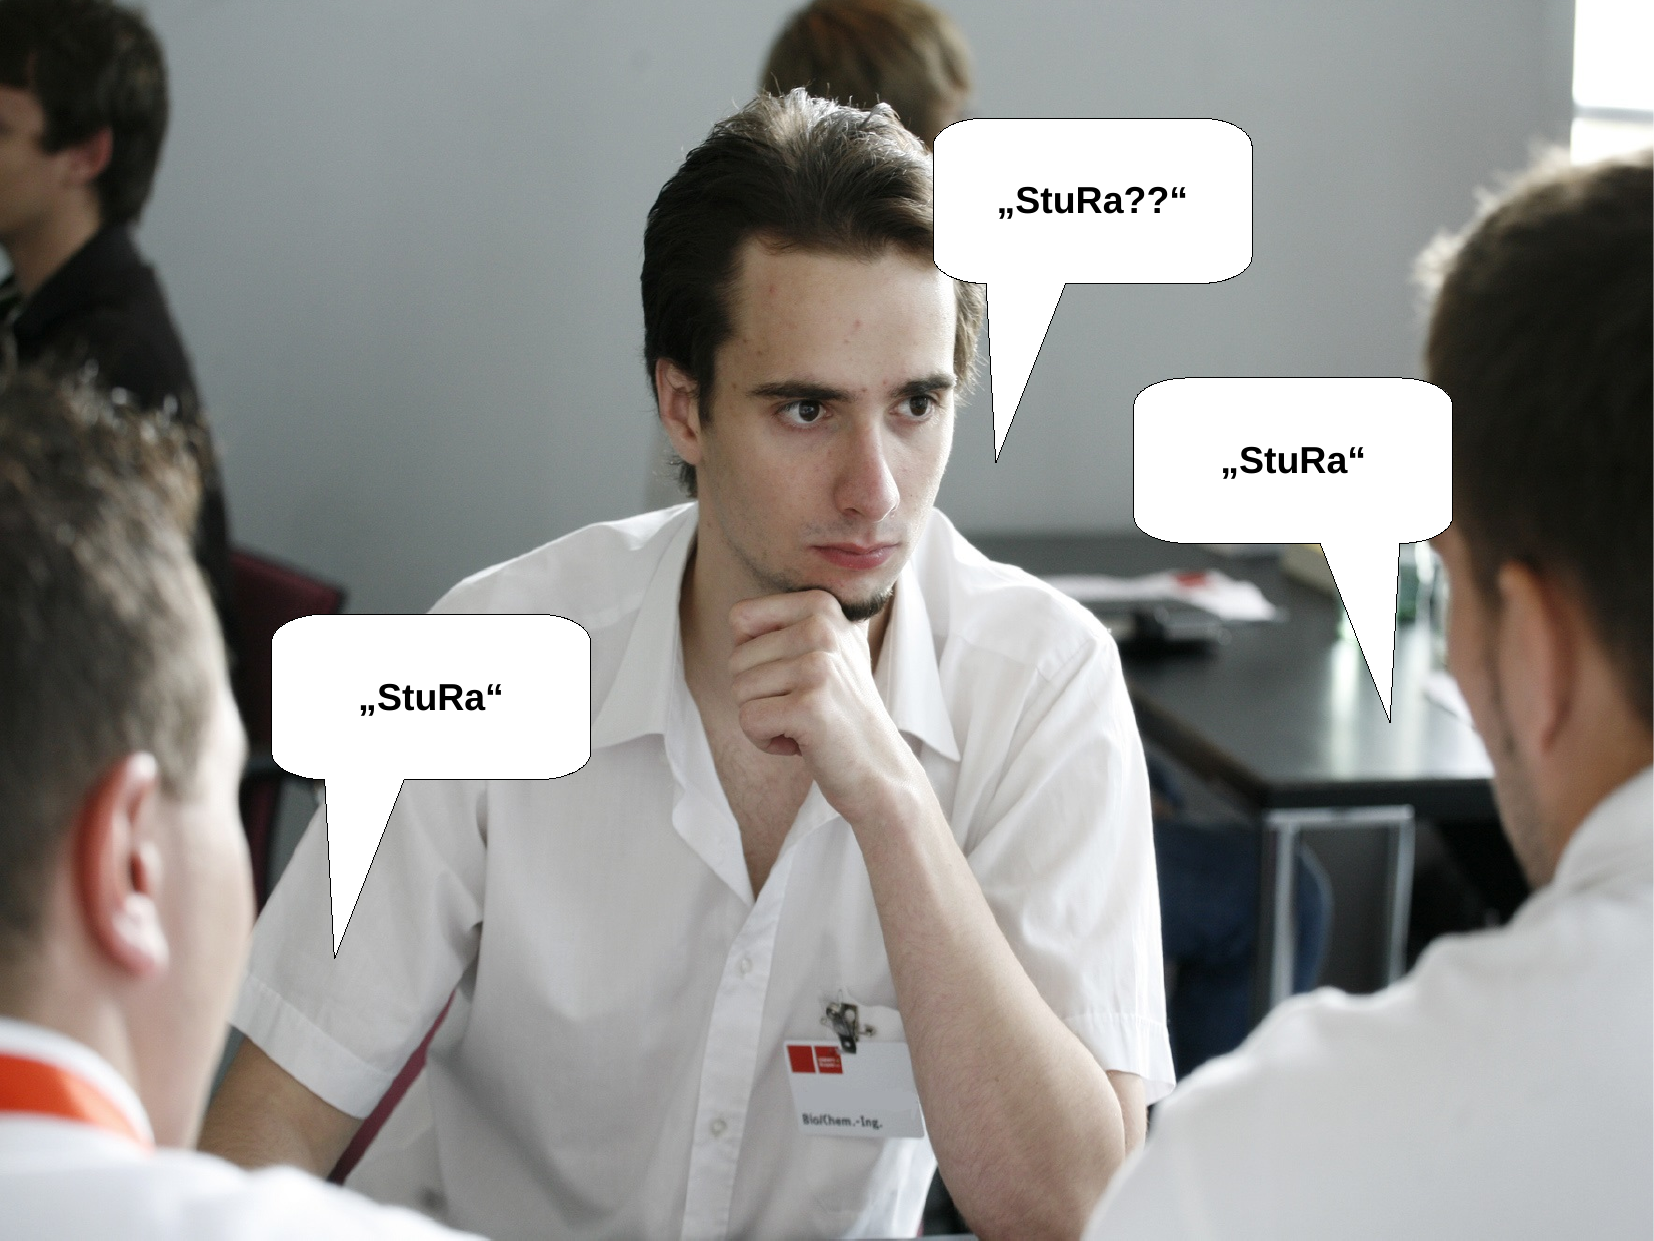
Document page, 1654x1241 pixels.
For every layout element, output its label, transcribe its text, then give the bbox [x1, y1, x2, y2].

text_box „StuRa??“ [933, 118, 1253, 463]
picture [0, 0, 1654, 1241]
text_box „StuRa“ [271, 614, 591, 959]
text_box „StuRa“ [1133, 377, 1453, 723]
